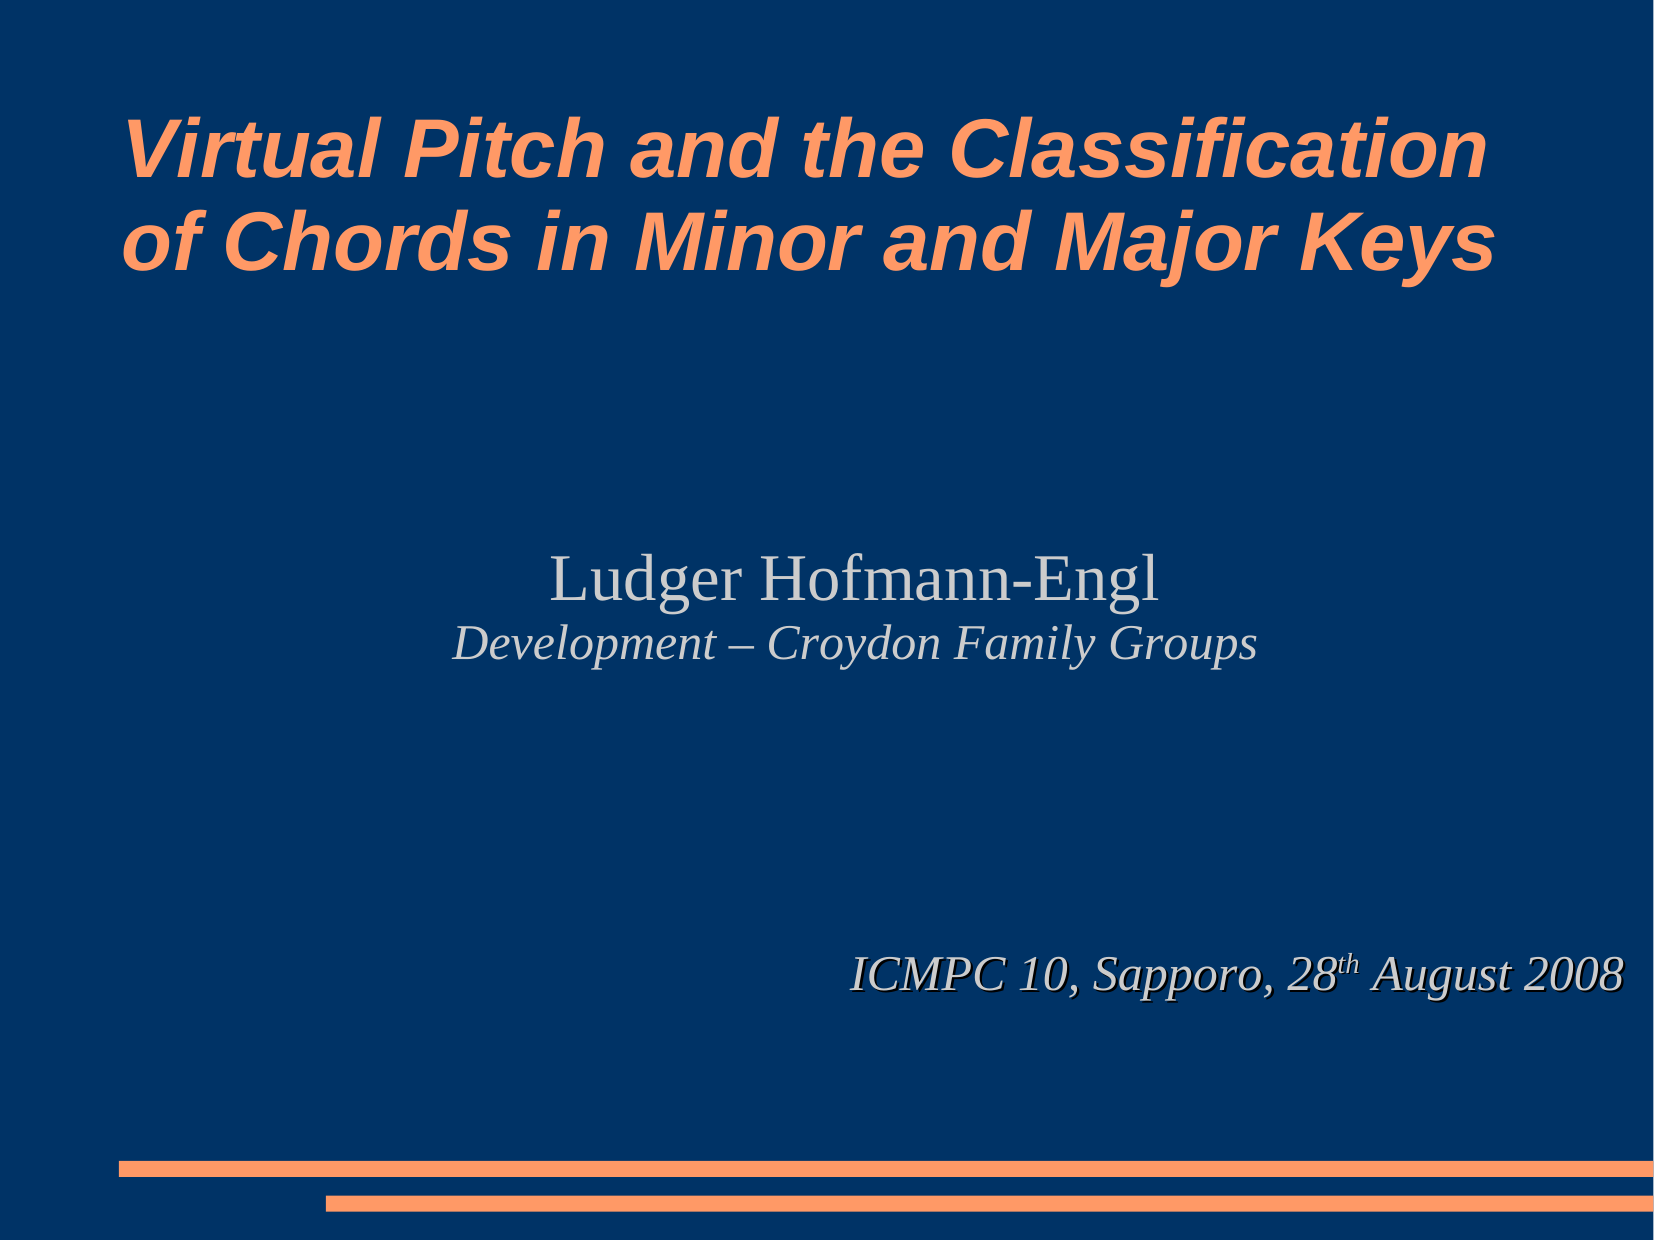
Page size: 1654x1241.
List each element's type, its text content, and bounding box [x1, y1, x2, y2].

title Virtual Pitch and the Classification of Chords in Minor and Major Keys [121, 91, 1534, 299]
subtitle Ludger Hofmann-Engl Development – Croydon Family Groups [118, 413, 1558, 798]
text_box ICMPC 10, Sapporo, 28th August 2008 [442, 794, 1625, 1152]
